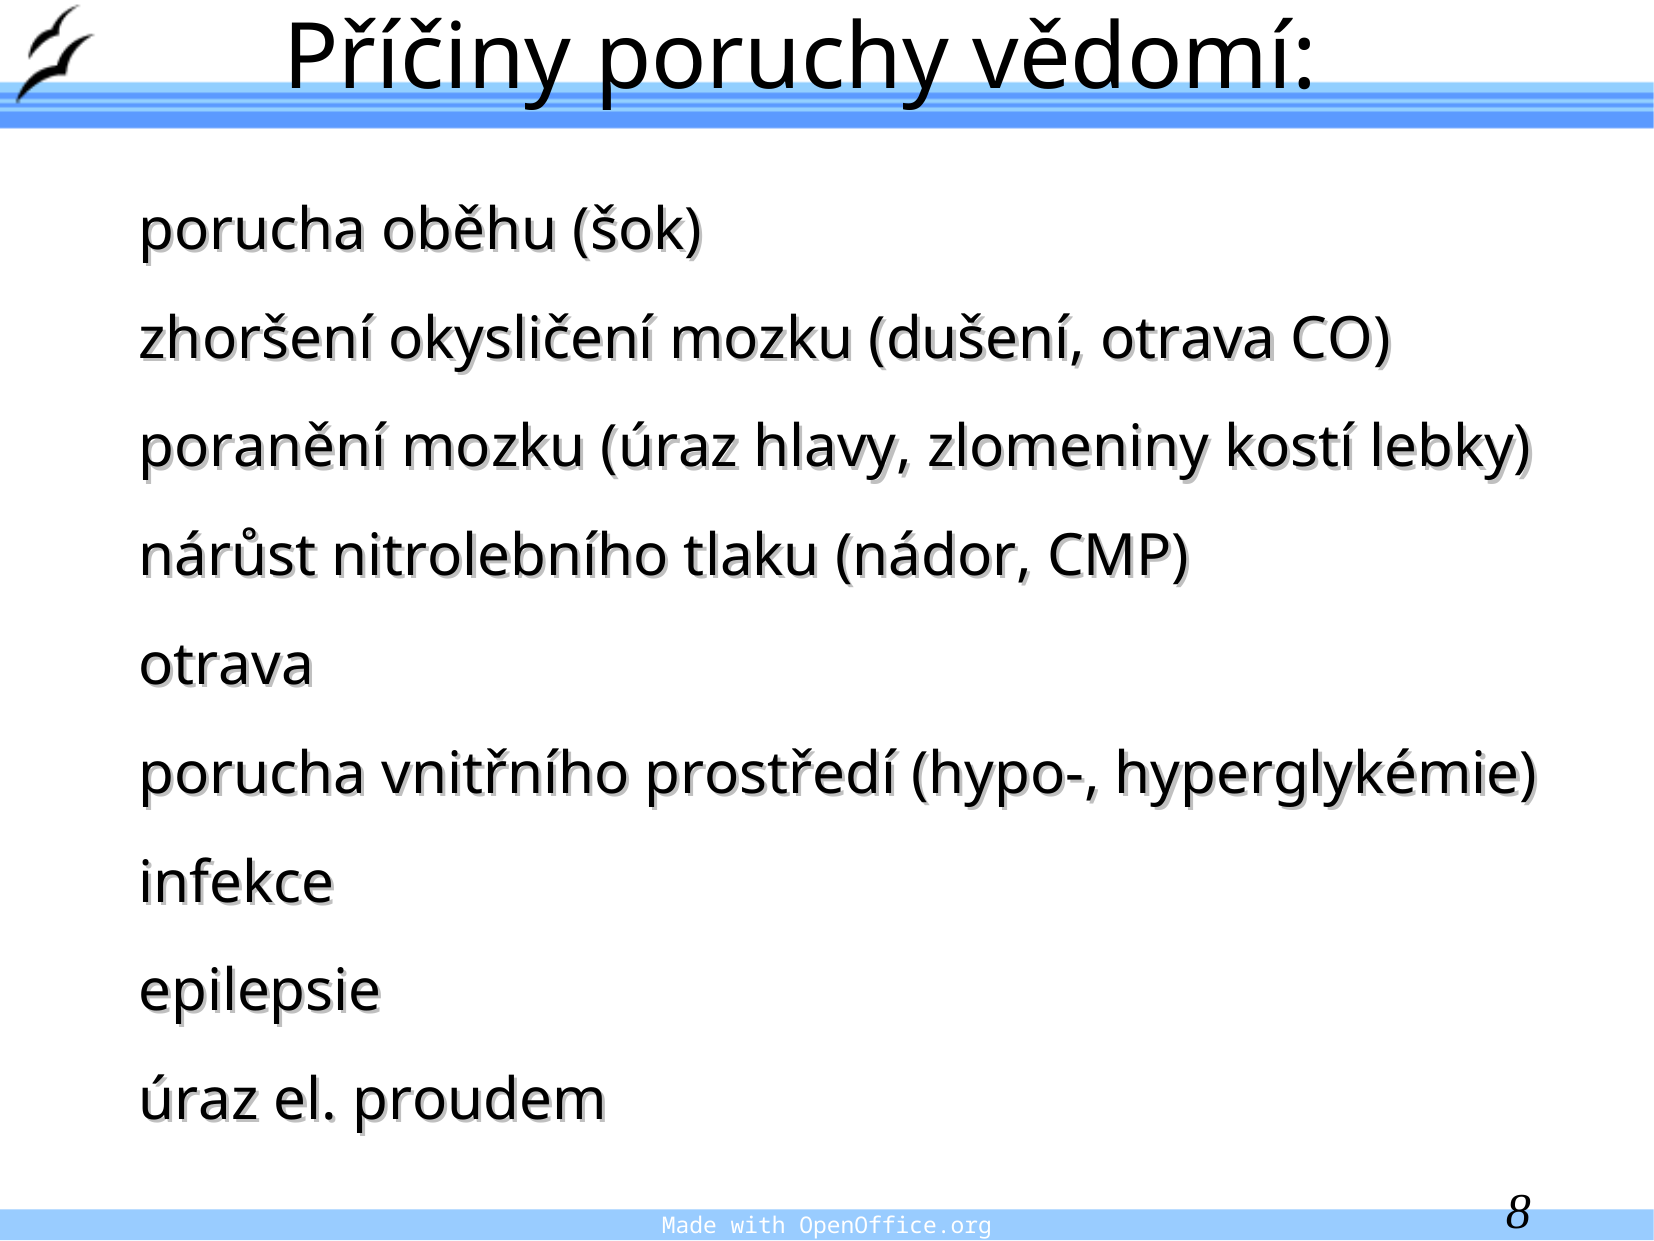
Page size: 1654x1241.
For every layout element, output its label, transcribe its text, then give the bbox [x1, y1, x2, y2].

title Příčiny poruchy vědomí: [94, 0, 1507, 109]
list porucha oběhu (šok) zhoršení okysličení mozku (dušení, otrava CO) poranění mozku (úraz hlavy, zlomeniny kostí lebky) nárůst nitrolebního tlaku (nádor, CMP) otrava porucha vnitřního prostředí (hypo-, hyperglykémie) infekce epilepsie úraz el. proudem [120, 187, 1629, 1195]
picture [0, 0, 1654, 133]
